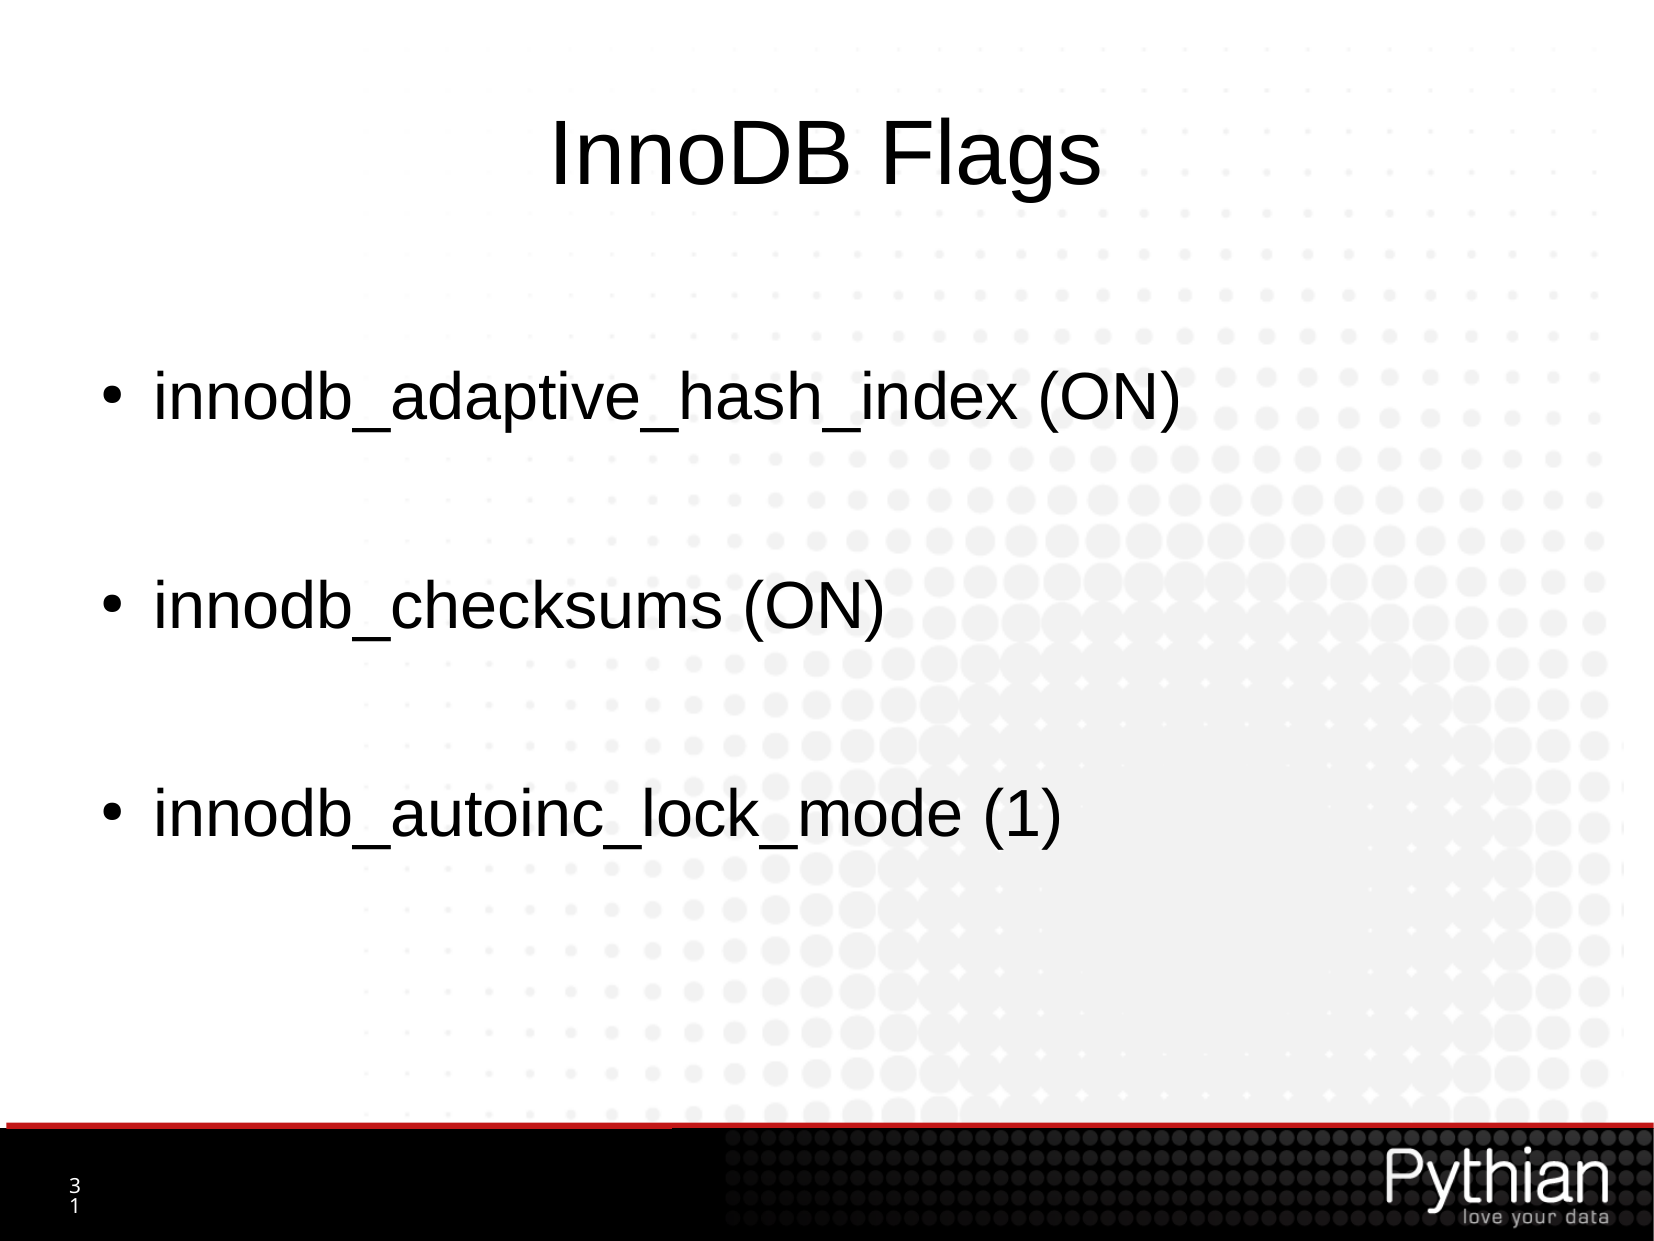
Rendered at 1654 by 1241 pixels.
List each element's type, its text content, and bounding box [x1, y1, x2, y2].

title InnoDB Flags [82, 49, 1571, 254]
picture [672, 1128, 1654, 1241]
list innodb_adaptive_hash_index (ON) innodb_checksums (ON) innodb_autoinc_lock_mode (1) [82, 254, 1571, 1074]
picture [355, 46, 1624, 1122]
